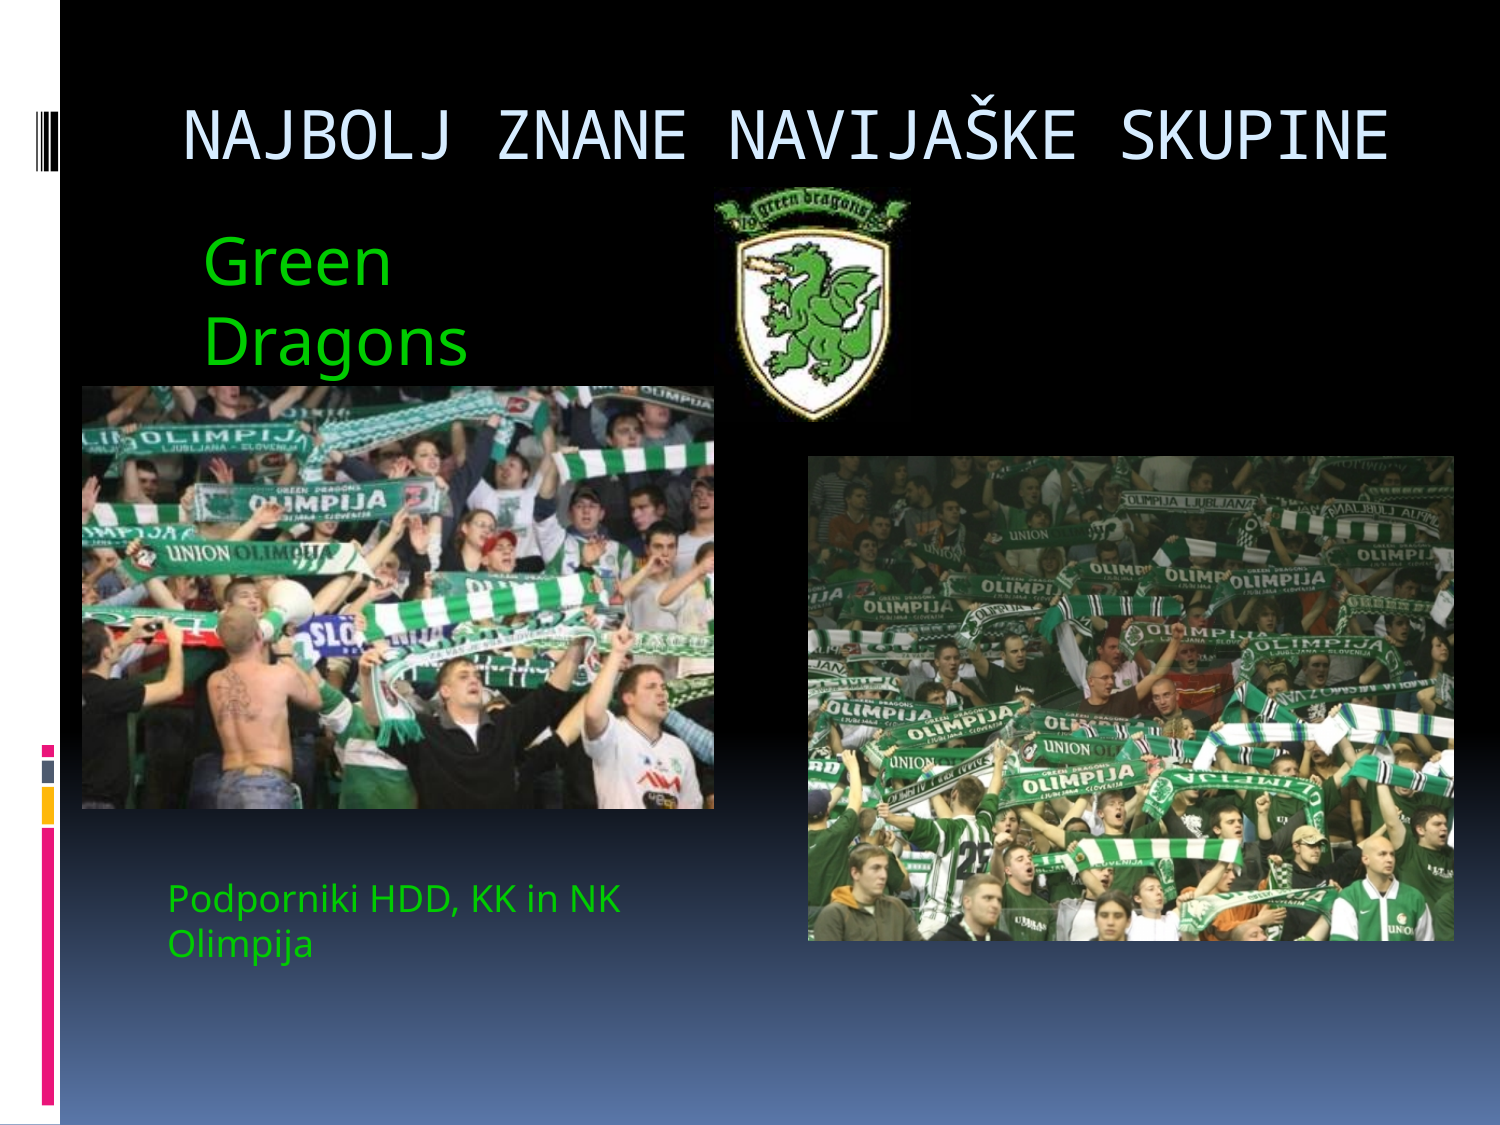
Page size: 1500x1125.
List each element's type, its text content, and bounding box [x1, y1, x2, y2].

picture [82, 187, 911, 809]
text_box Green Dragons [187, 210, 657, 386]
title NAJBOLJ ZNANE NAVIJAŠKE SKUPINE [150, 84, 1425, 235]
text_box Podporniki HDD, KK in NK Olimpija [152, 867, 774, 972]
picture [808, 456, 1454, 941]
